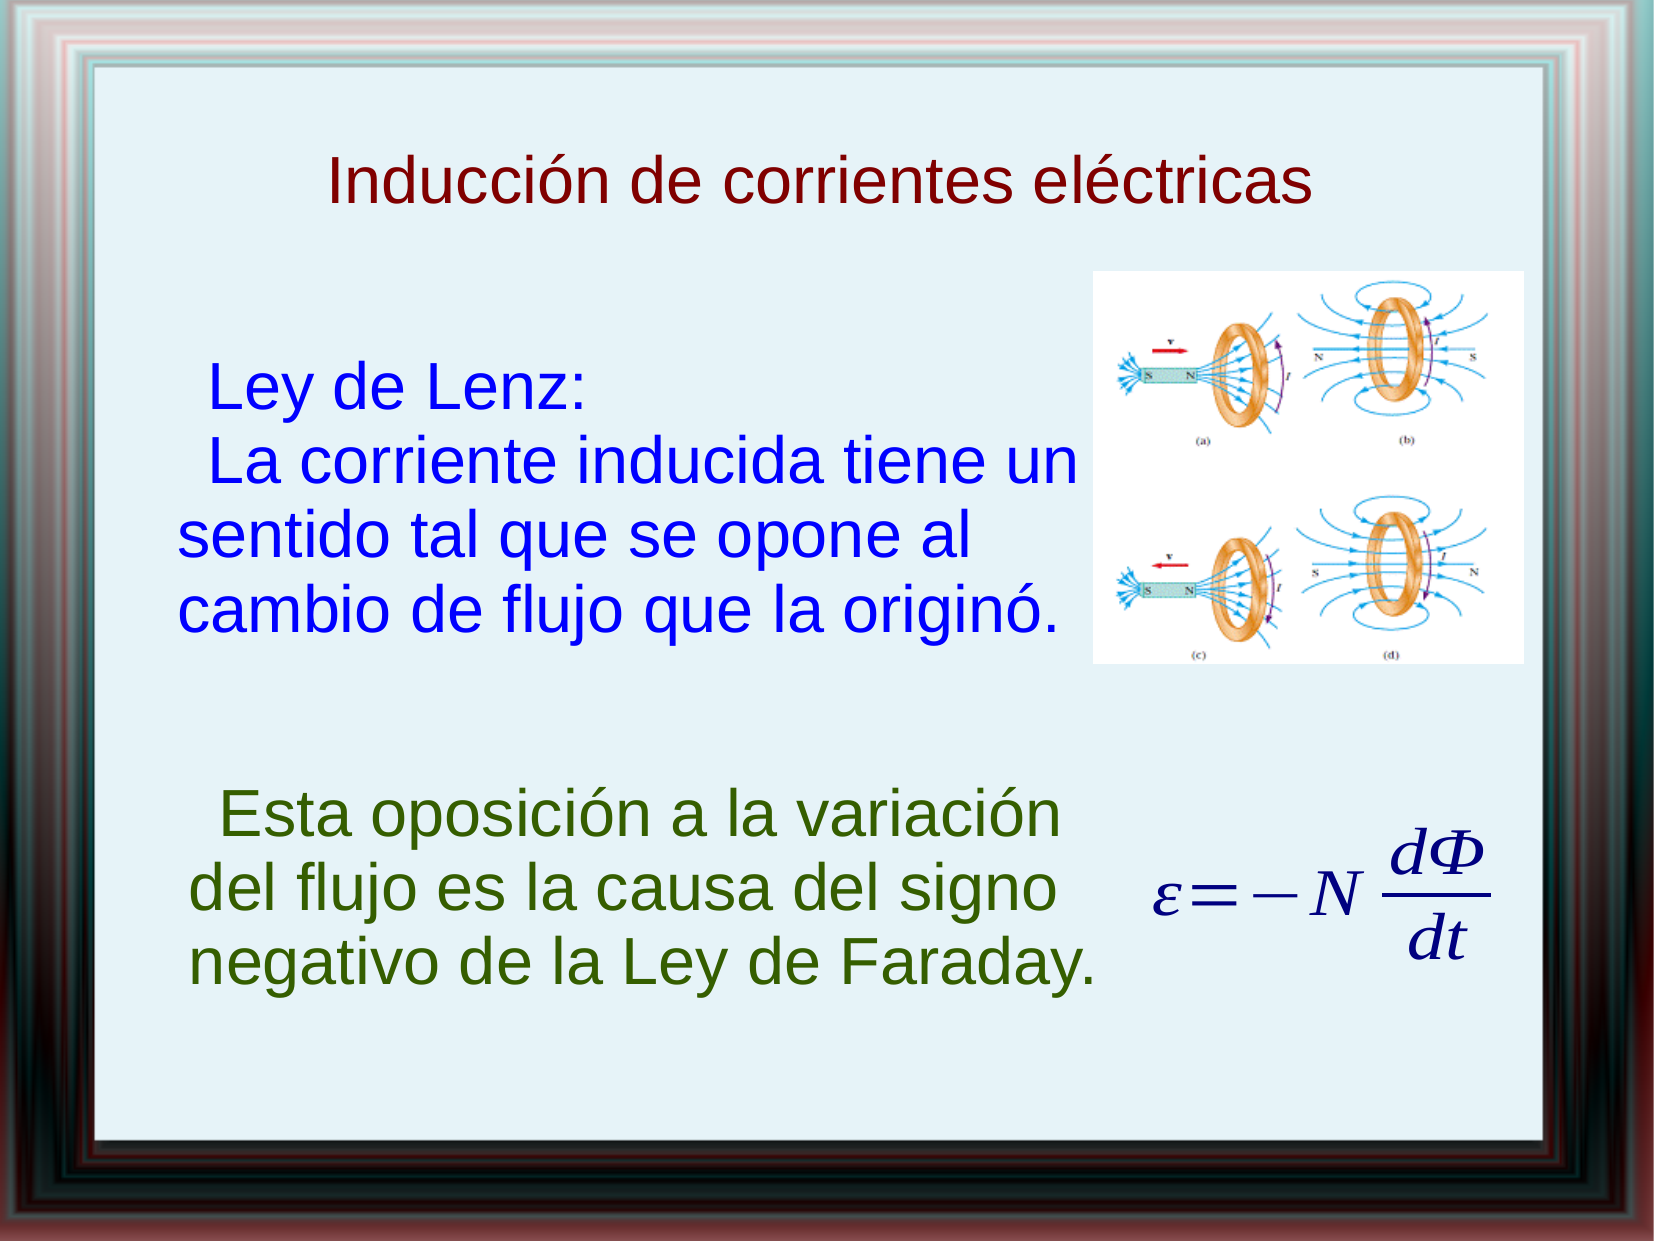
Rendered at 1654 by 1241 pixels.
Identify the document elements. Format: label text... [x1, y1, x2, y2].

text_box Ley de Lenz: La corriente inducida tiene un sentido tal que se opone al cambio de flujo que la originó. [177, 318, 1123, 674]
picture [0, 0, 1654, 1241]
chart [1133, 814, 1511, 977]
text_box Inducción de corrientes eléctricas [271, 141, 1371, 217]
text_box Esta oposición a la variación del flujo es la causa del signo negativo de la Ley de Faraday. [188, 708, 1134, 1063]
